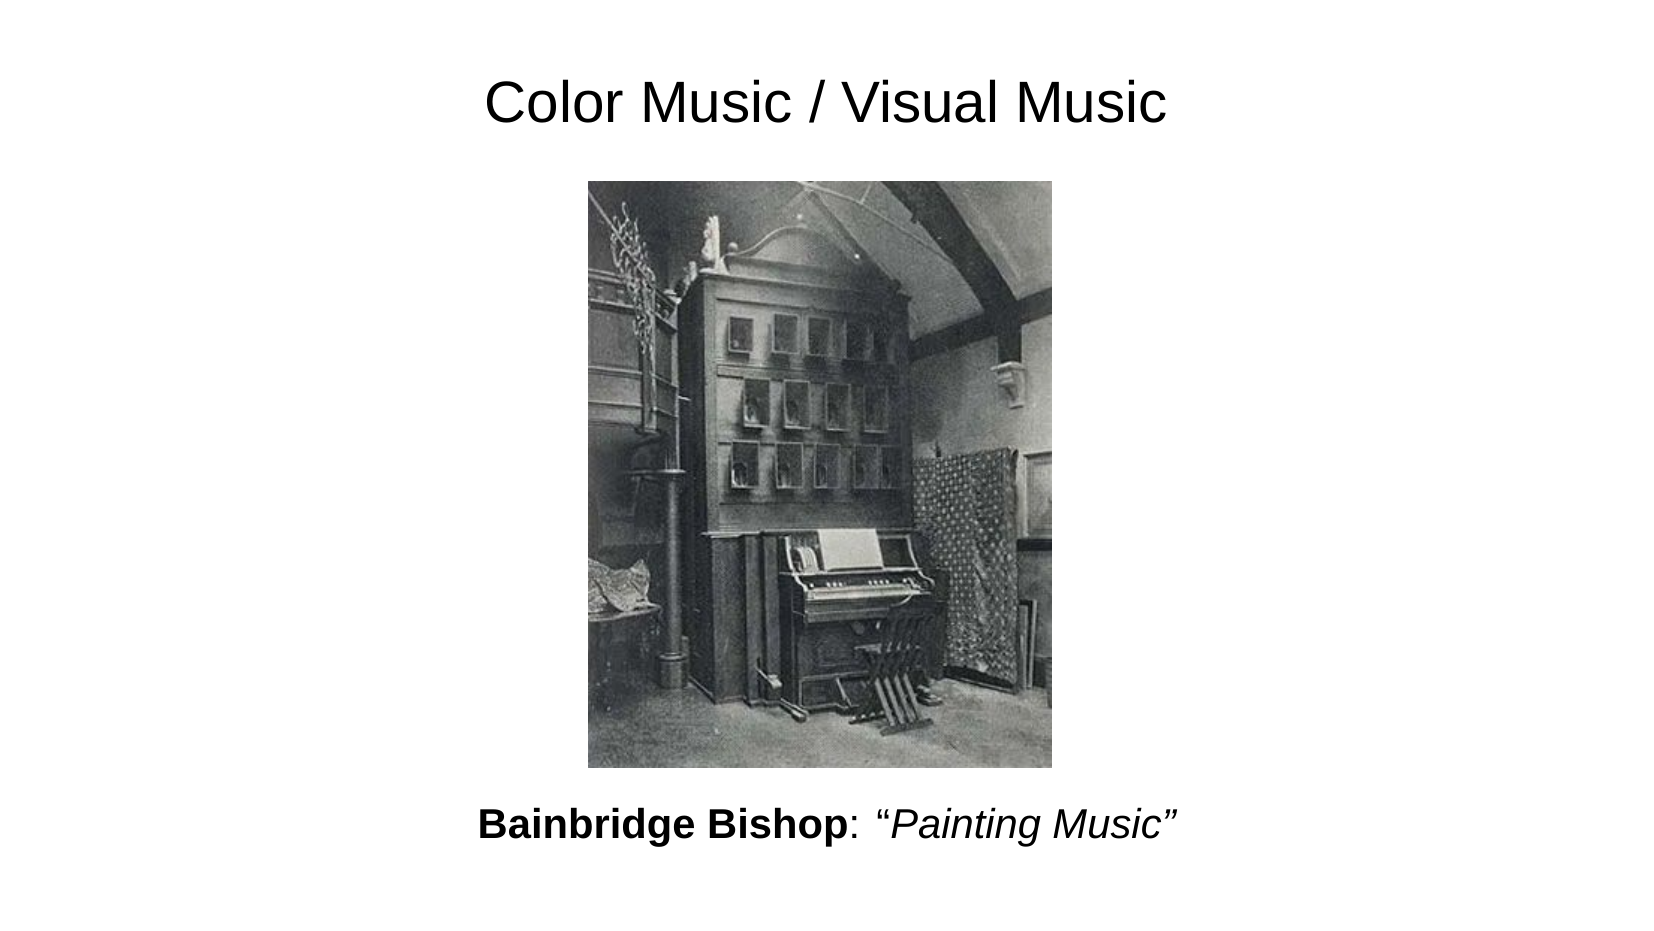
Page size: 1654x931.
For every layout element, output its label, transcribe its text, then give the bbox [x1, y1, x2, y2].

title Color Music / Visual Music Bainbridge Bishop: “Painting Music” [82, 70, 1571, 851]
picture [588, 181, 1052, 768]
